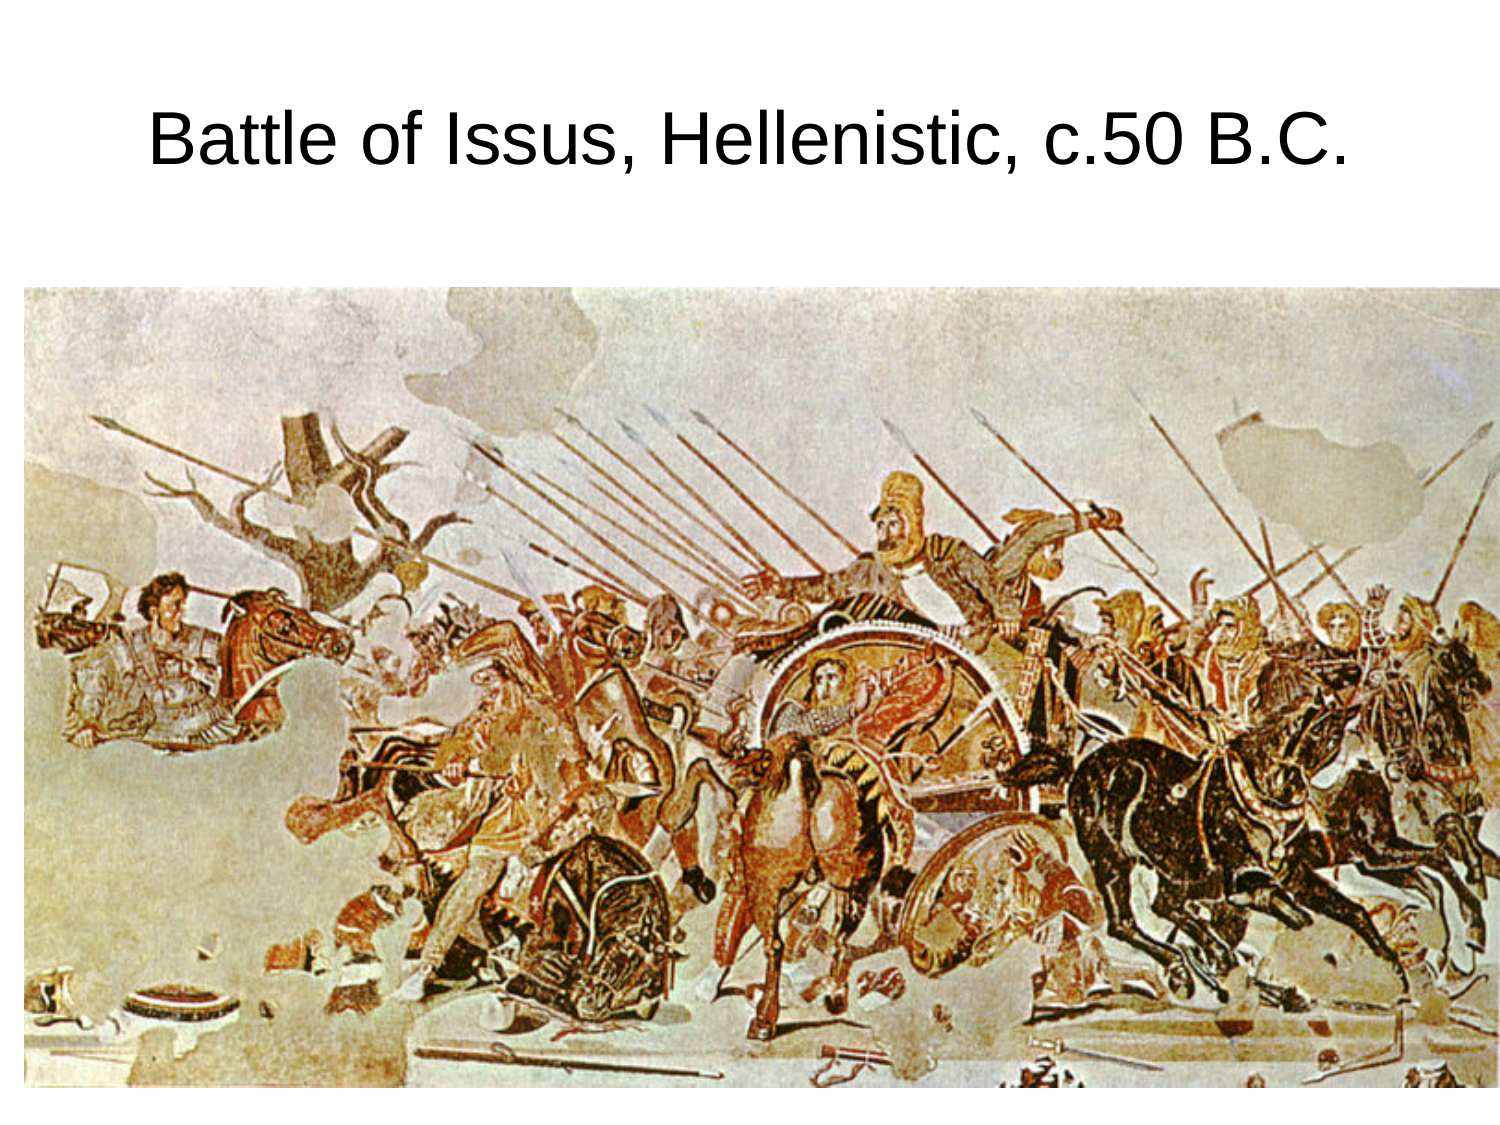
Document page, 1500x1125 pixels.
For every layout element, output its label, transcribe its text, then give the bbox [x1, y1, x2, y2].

title Battle of Issus, Hellenistic, c.50 B.C. [0, 45, 1500, 233]
picture [24, 287, 1500, 1088]
